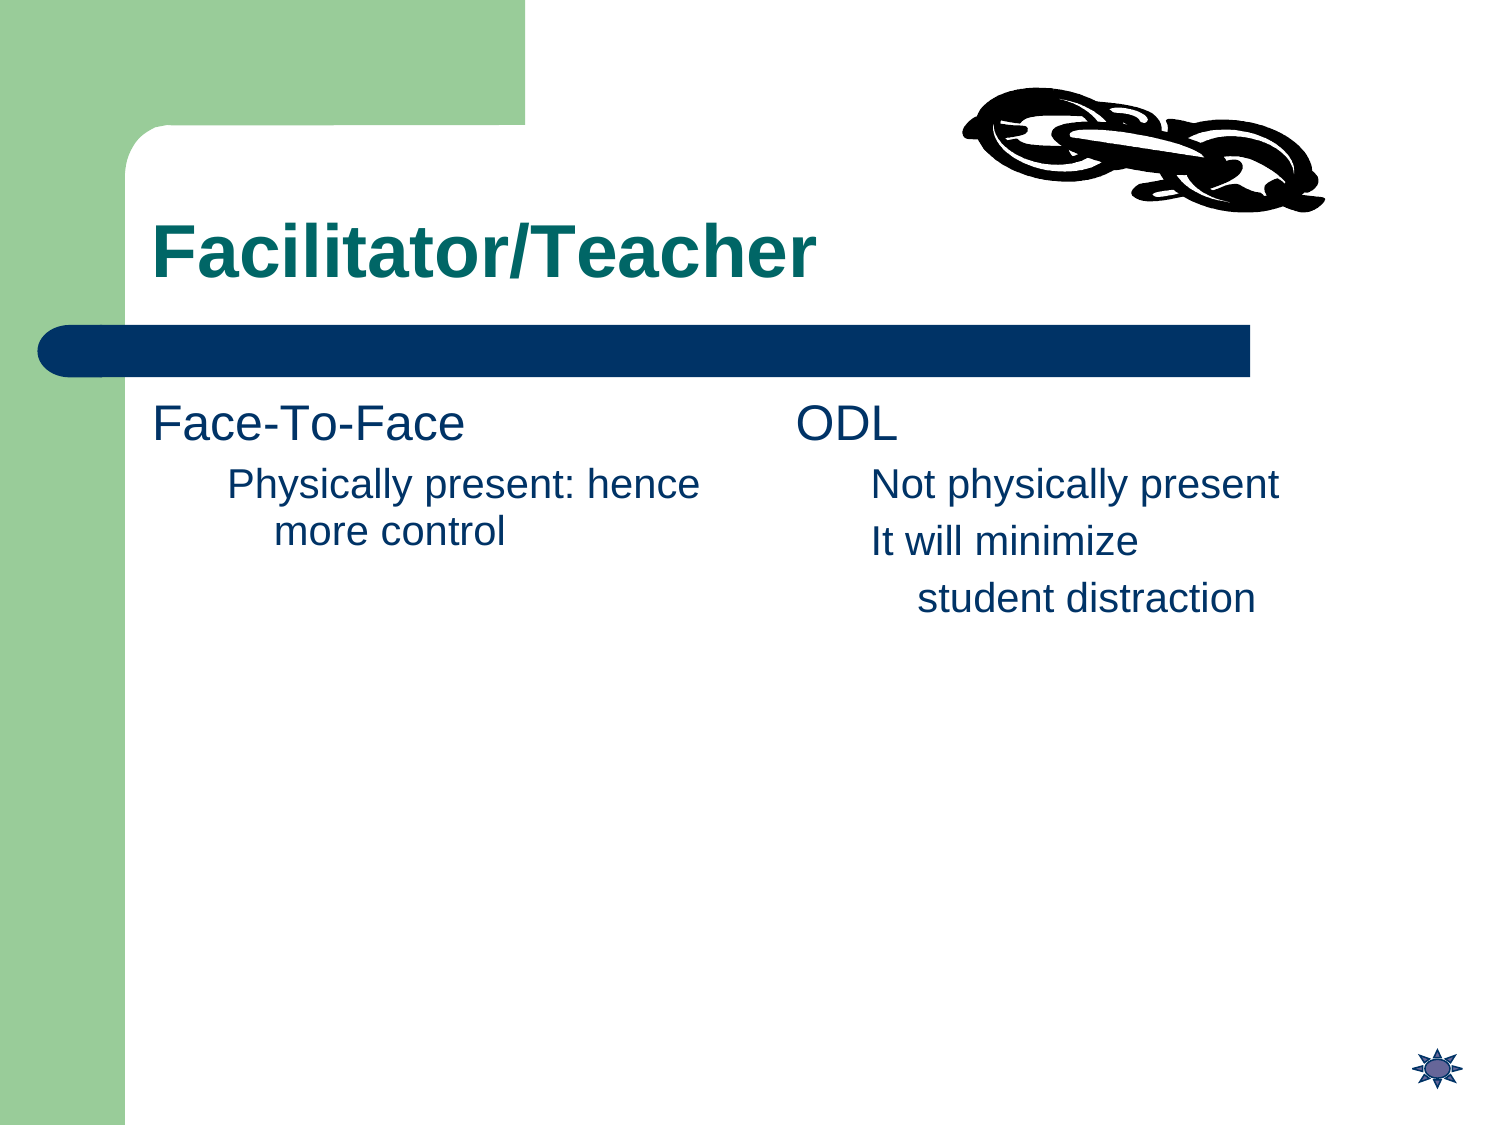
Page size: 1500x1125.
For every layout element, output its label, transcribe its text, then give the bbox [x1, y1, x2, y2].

text_box [1419, 1055, 1456, 1088]
text_box [1452, 1066, 1463, 1072]
text_box [1433, 1049, 1442, 1058]
list ODL Not physically present It will minimize student distraction [780, 387, 1400, 999]
title Facilitator/Teacher [136, 136, 1414, 301]
text_box [1412, 1066, 1423, 1072]
list Face-To-Face Physically present: hence more control [137, 387, 756, 999]
picture [962, 87, 1326, 213]
